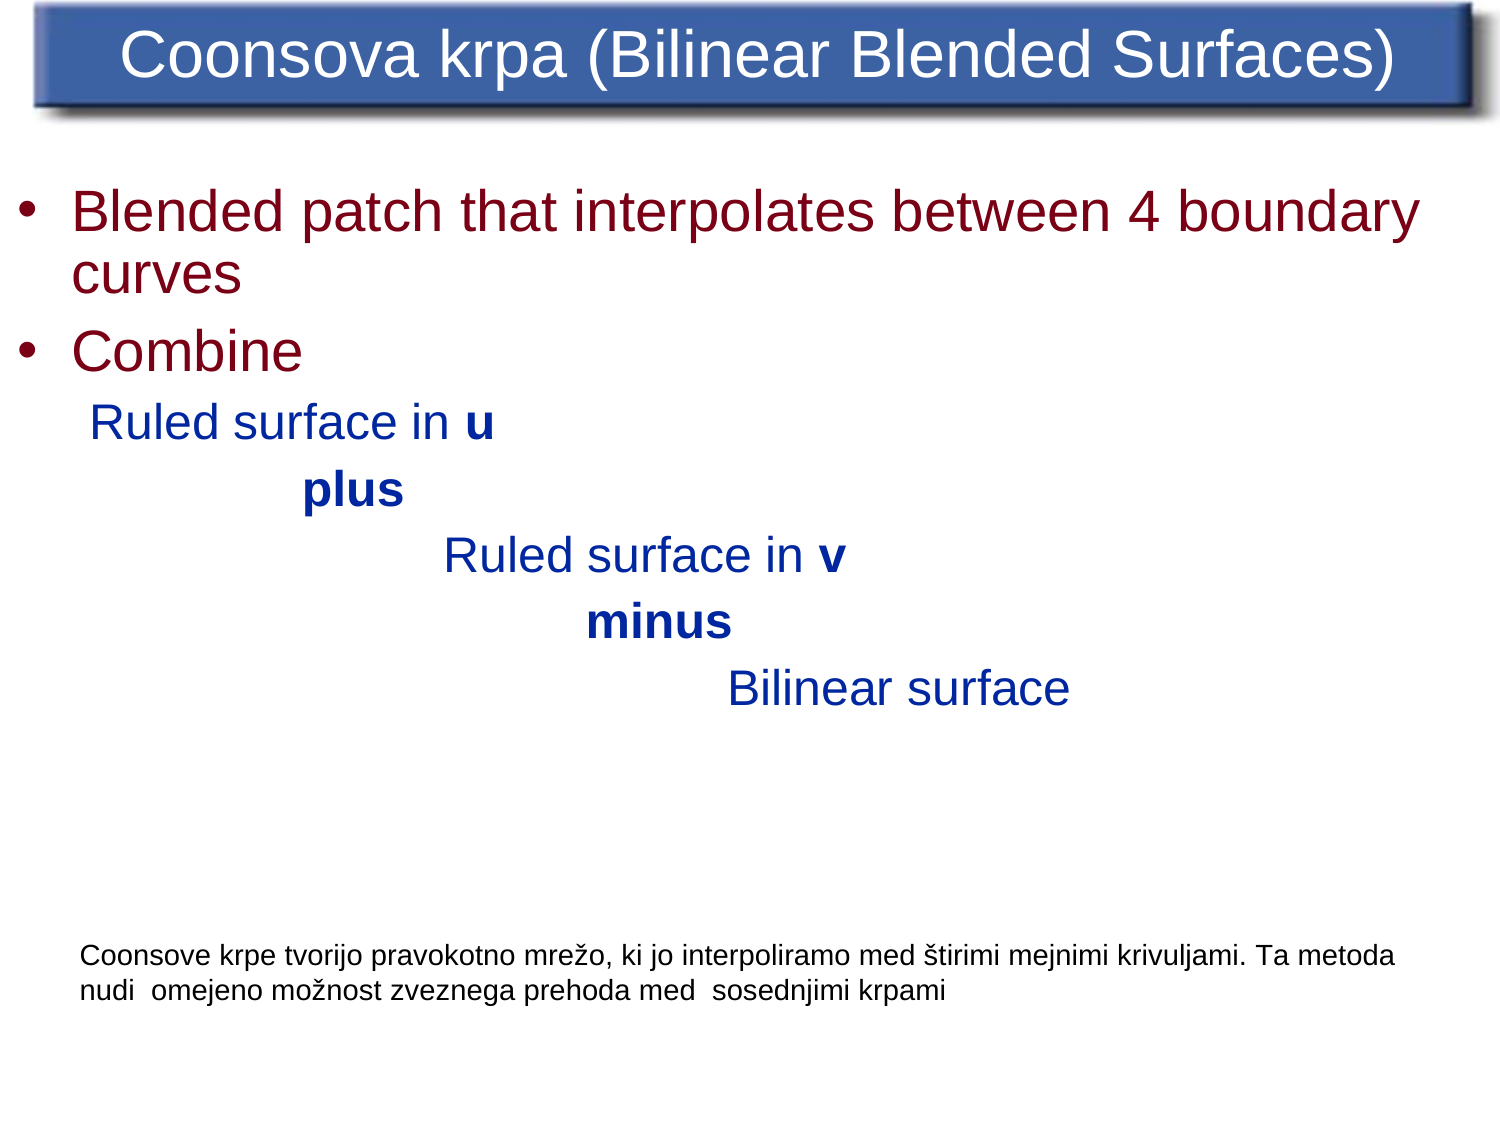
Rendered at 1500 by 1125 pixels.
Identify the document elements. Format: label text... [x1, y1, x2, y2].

text_box Coonsove krpe tvorijo pravokotno mrežo, ki jo interpoliramo med štirimi mejnimi krivuljami. Ta metoda nudi omejeno možnost zveznega prehoda med sosednjimi krpami [64, 928, 1436, 1014]
picture [32, 0, 1500, 127]
list Blended patch that interpolates between 4 boundary curves Combine Ruled surface in u plus Ruled surface in v minus Bilinear surface [3, 173, 1498, 1026]
title Coonsova krpa (Bilinear Blended Surfaces) [64, 0, 1453, 102]
